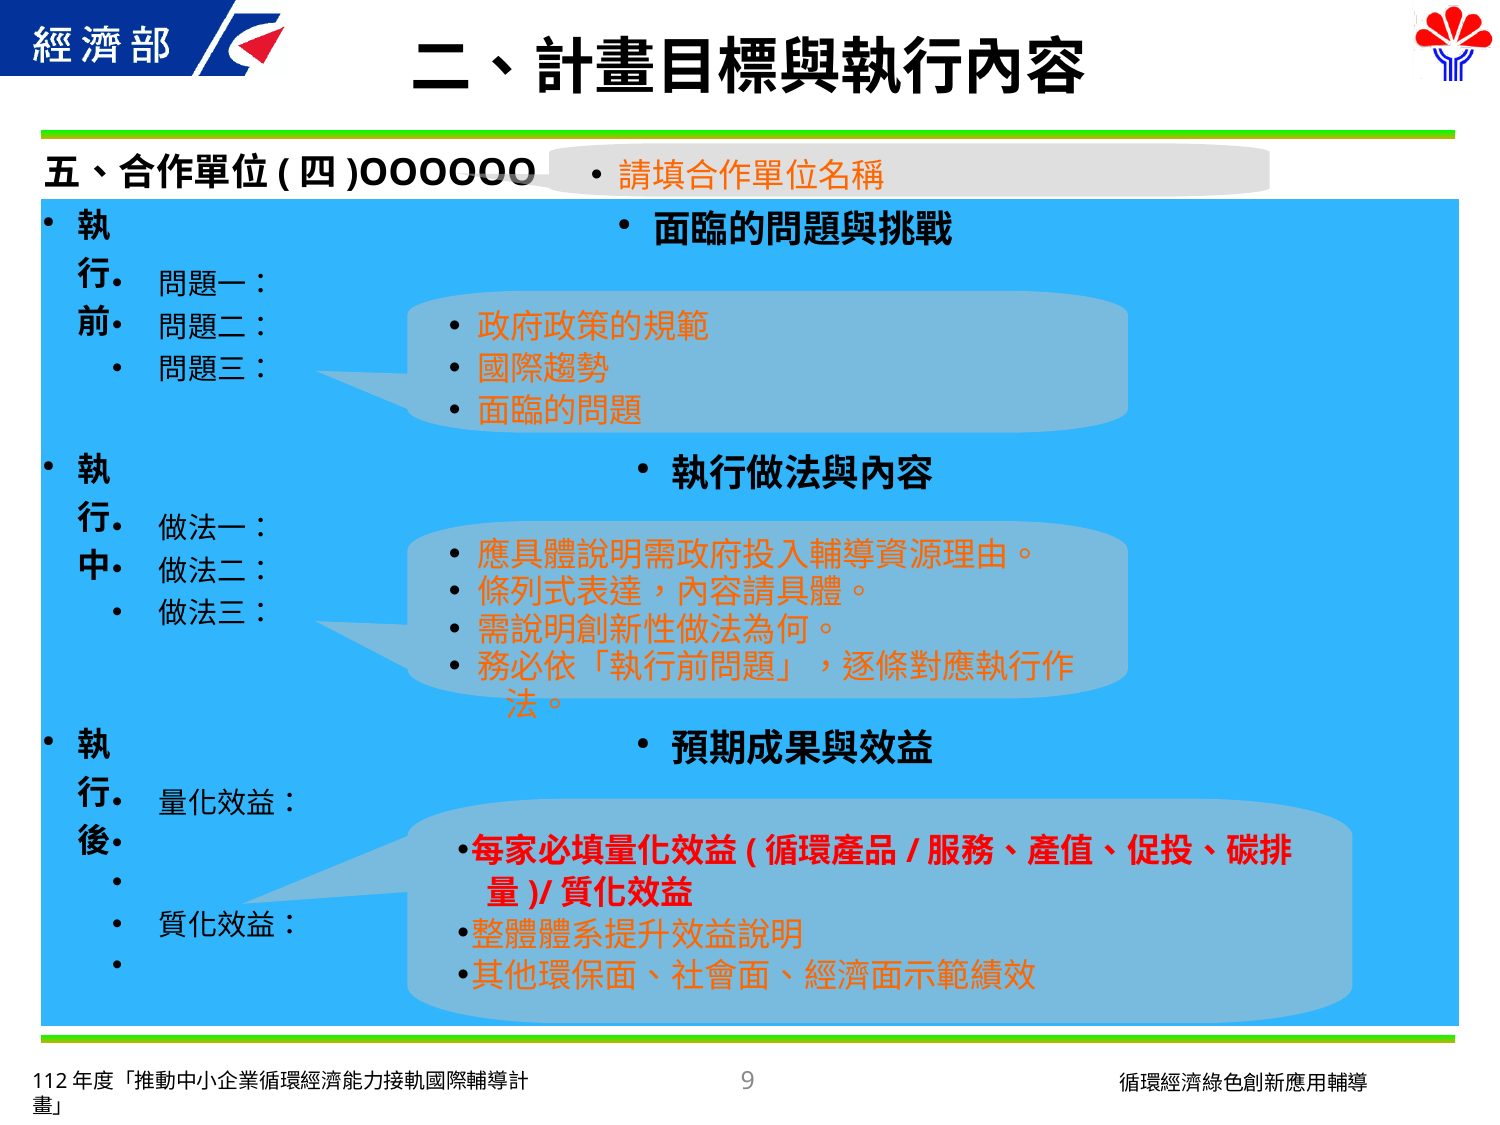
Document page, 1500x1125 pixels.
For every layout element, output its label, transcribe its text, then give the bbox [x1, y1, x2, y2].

table_cell 量化效益： 質化效益： [112, 780, 1459, 1026]
table_header 面臨的問題與挑戰 [112, 199, 1459, 261]
text_box 每家必填量化效益(循環產品/服務、產值、促投、碳排量)/質化效益 整體體系提升效益說明 其他環保面、社會面、經濟面示範績效 [242, 798, 1353, 1024]
table_cell 做法一： 做法二： 做法三： [112, 505, 1459, 718]
table_cell 執行做法與內容 [112, 443, 1459, 505]
table_cell 執行後 [41, 718, 112, 1026]
text_box 應具體說明需政府投入輔導資源理由。 條列式表達，內容請具體。 需說明創新性做法為何。 務必依「執行前問題」，逐條對應執行作法。 [315, 521, 1128, 699]
text_box 五、合作單位(四)OOOOOO [29, 139, 552, 200]
text_box 請填合作單位名稱 [457, 143, 1270, 197]
title 二、計畫目標與執行內容 [0, 19, 1497, 109]
table_cell 執行中 [41, 443, 112, 718]
text_box 9 [572, 1051, 923, 1112]
text_box 政府政策的規範 國際趨勢 面臨的問題 [315, 290, 1128, 433]
table_header 執行前 [41, 200, 112, 443]
table_cell 預期成果與效益 [112, 718, 1459, 780]
table_cell 問題一： 問題二： 問題三： [112, 261, 1459, 443]
